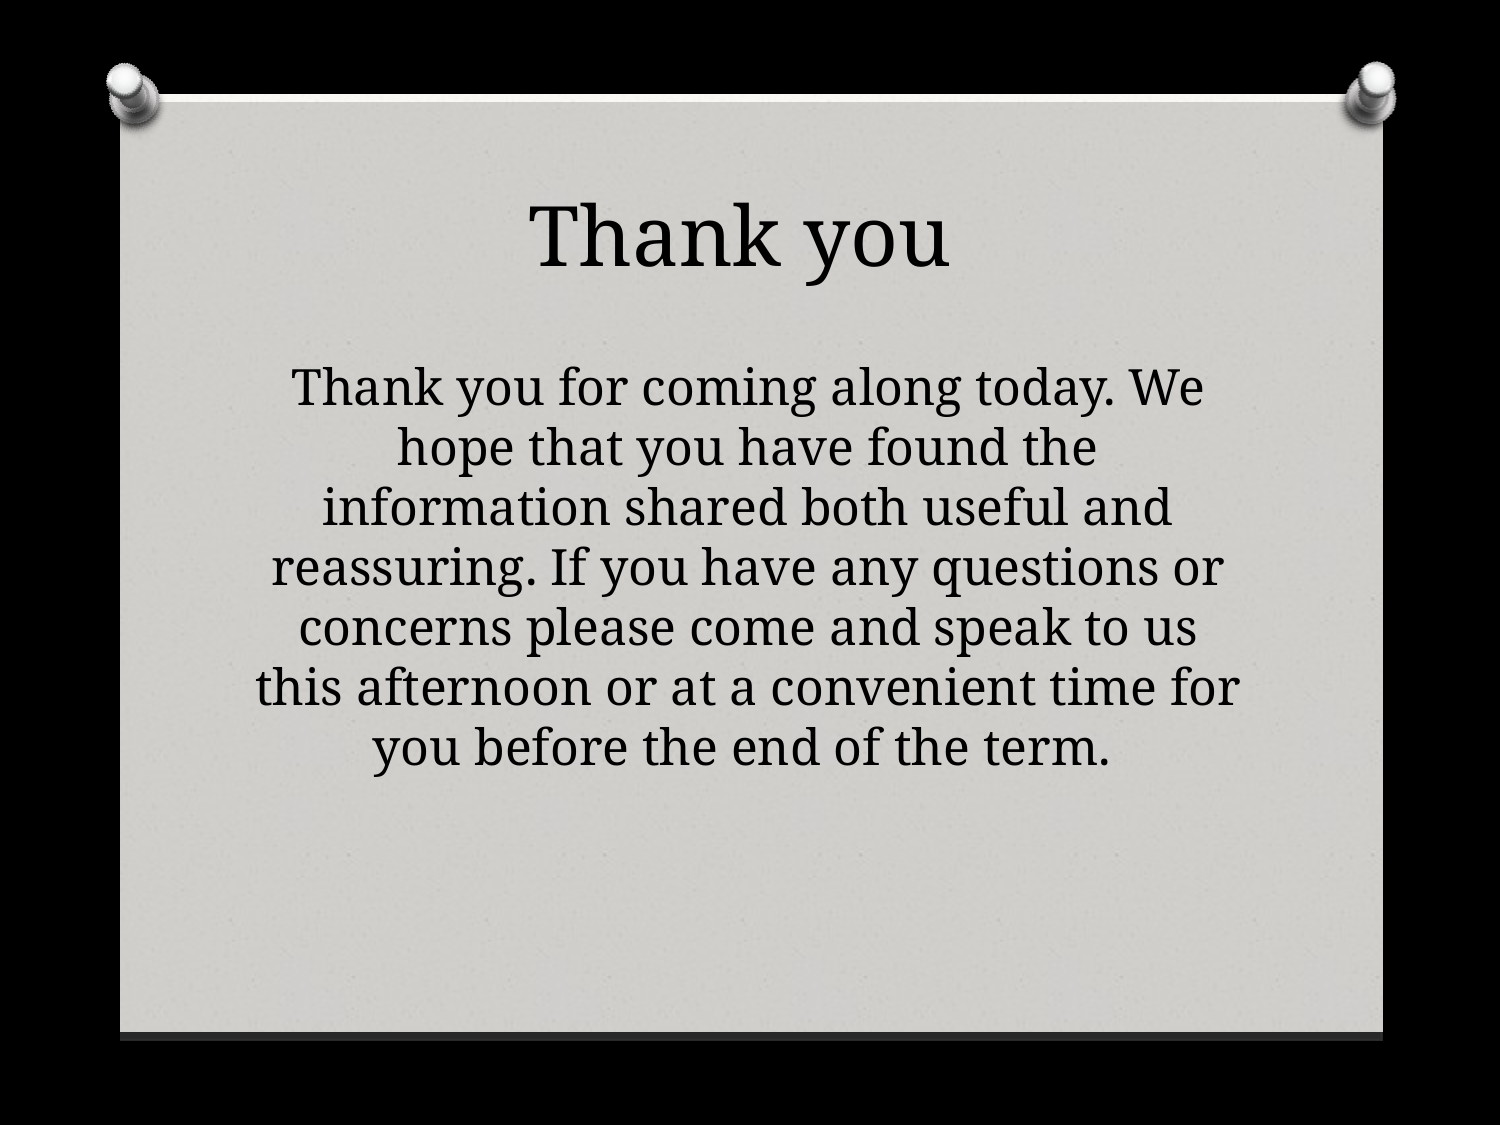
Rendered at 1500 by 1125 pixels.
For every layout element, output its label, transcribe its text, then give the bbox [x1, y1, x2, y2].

list Thank you for coming along today. We hope that you have found the information shared both useful and reassuring. If you have any questions or concerns please come and speak to us this afternoon or at a convenient time for you before the end of the term. [240, 347, 1257, 939]
title Thank you [179, 134, 1323, 332]
